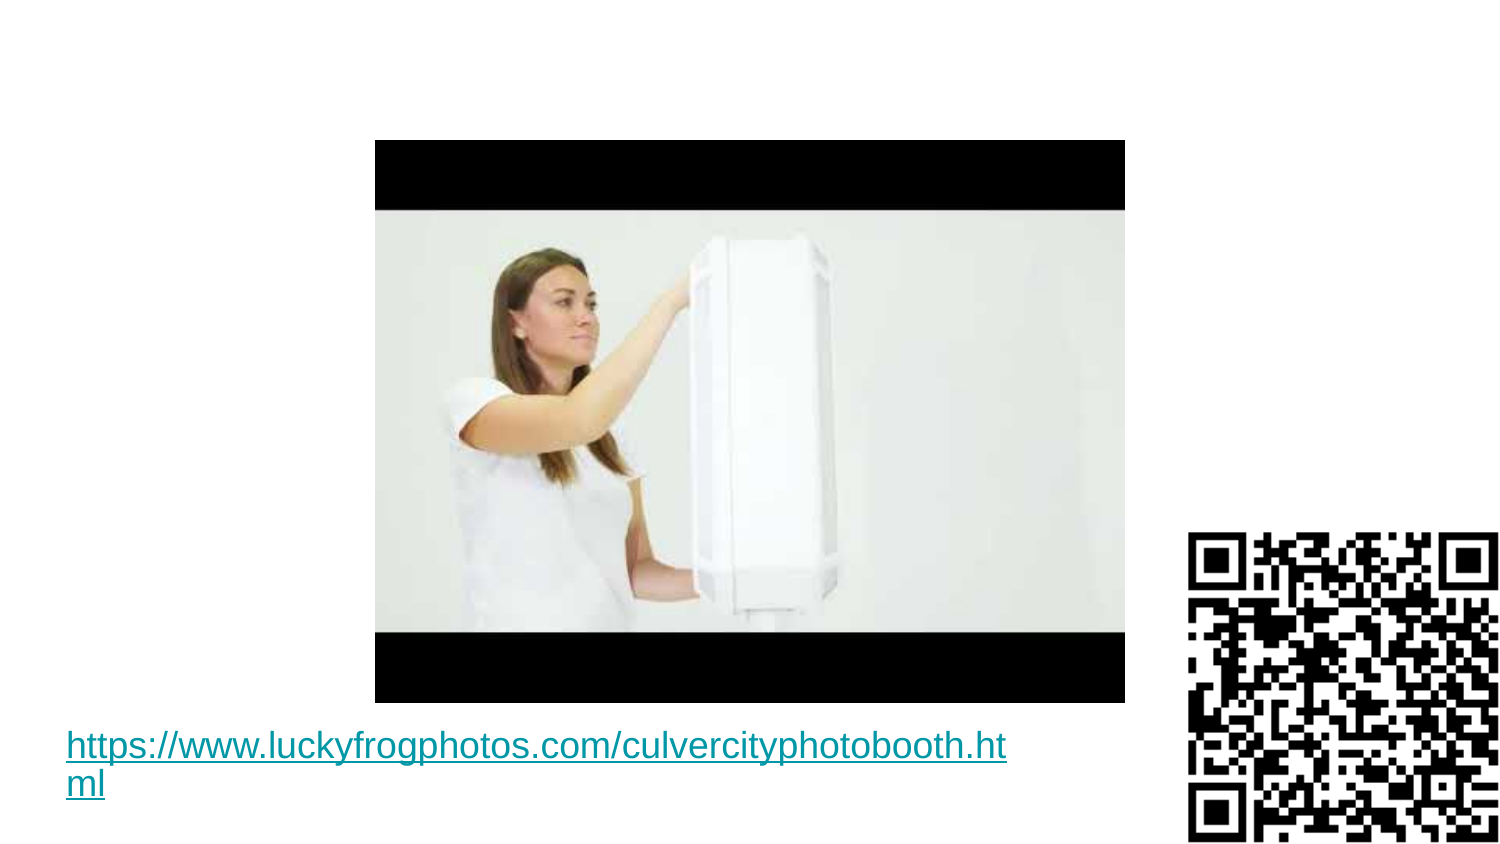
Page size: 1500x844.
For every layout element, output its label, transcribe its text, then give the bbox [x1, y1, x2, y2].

picture [375, 140, 1125, 704]
list https://www.luckyfrogphotos.com/culvercityphotobooth.html [51, 694, 1036, 794]
picture [1187, 531, 1500, 844]
